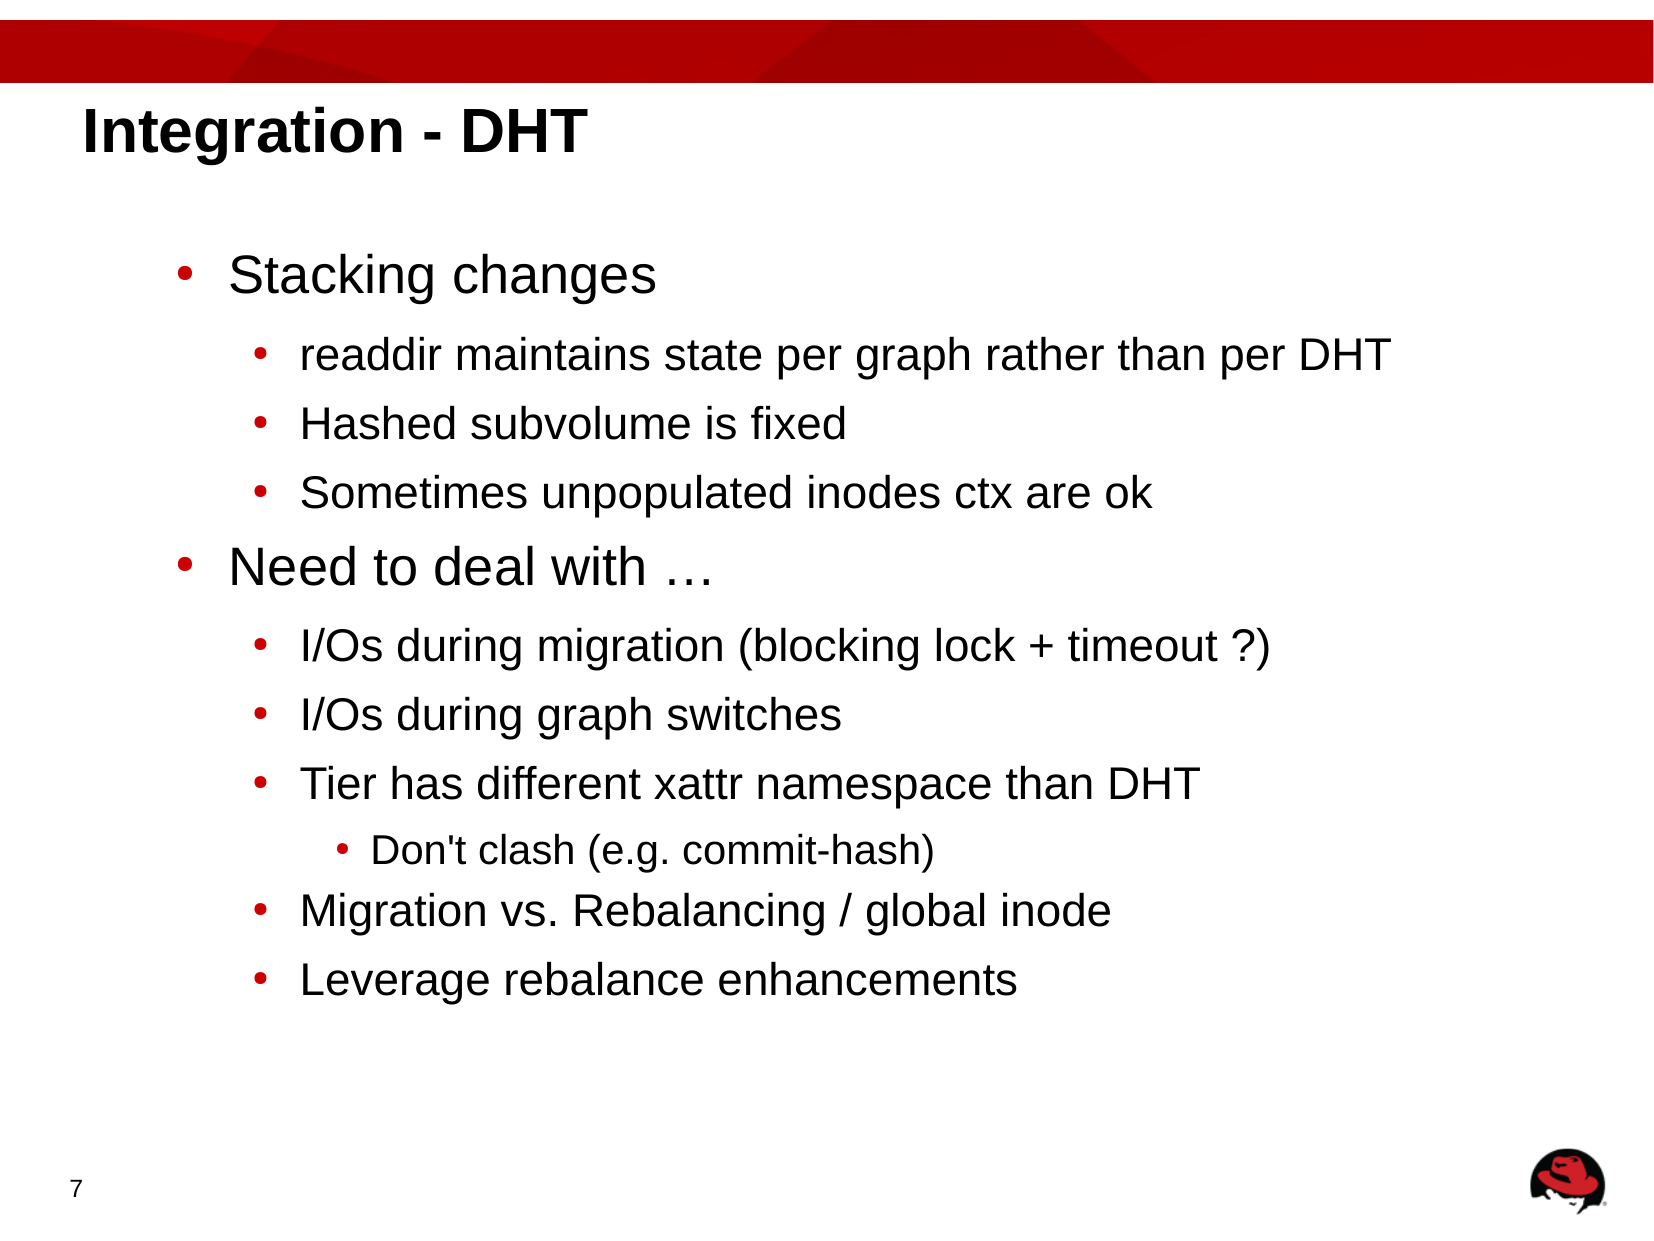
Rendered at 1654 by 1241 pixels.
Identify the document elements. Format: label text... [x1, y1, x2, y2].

picture [1576, 1146, 1613, 1224]
picture [0, 20, 1654, 83]
title Integration - DHT [82, 37, 1571, 226]
list Stacking changes readdir maintains state per graph rather than per DHT Hashed subvolume is fixed Sometimes unpopulated inodes ctx are ok Need to deal with … I/Os during migration (blocking lock + timeout ?) I/Os during graph switches Tier has different xattr namespace than DHT Don't clash (e.g. commit-hash) Migration vs. Rebalancing / global inode Leverage rebalance enhancements [86, 244, 1576, 1241]
